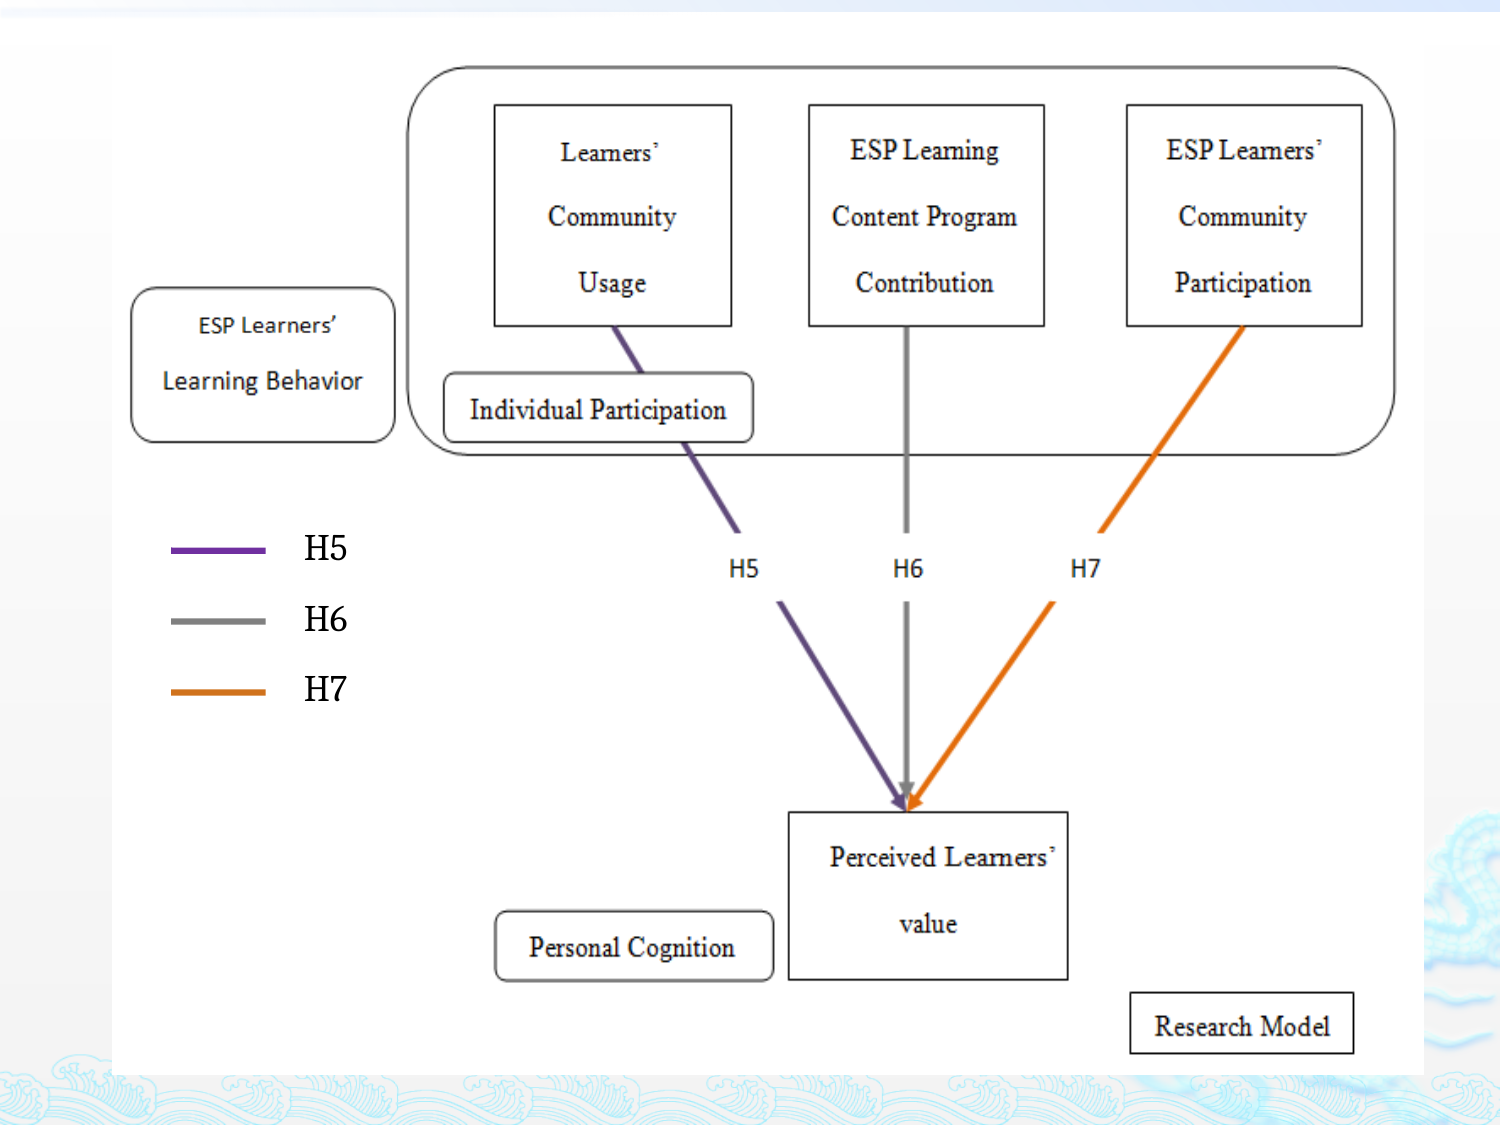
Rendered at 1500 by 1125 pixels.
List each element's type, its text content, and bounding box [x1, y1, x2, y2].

text_box H5 [289, 515, 431, 576]
picture [0, 42, 1500, 1125]
text_box H7 [289, 656, 431, 717]
text_box H6 [289, 586, 431, 646]
